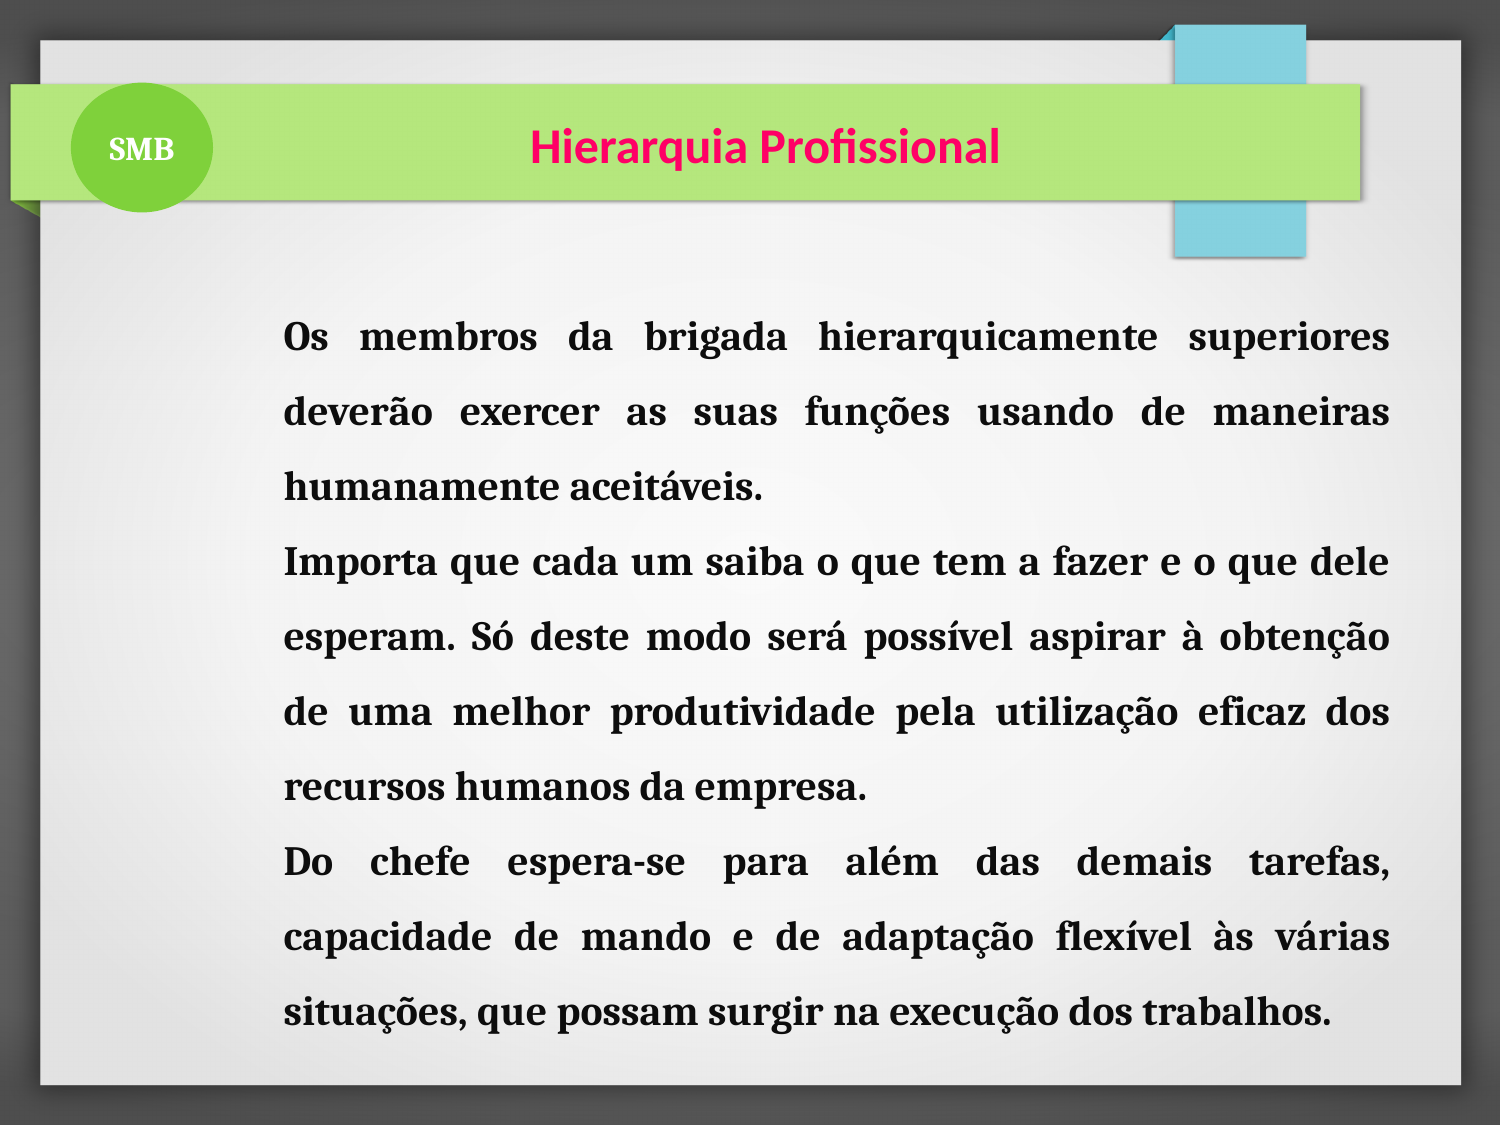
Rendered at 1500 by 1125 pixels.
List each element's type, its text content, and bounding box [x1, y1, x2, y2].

text_box Hierarquia Profissional [233, 106, 1300, 182]
picture [0, 0, 1500, 1125]
text_box Os membros da brigada hierarquicamente superiores deverão exercer as suas funções usando de maneiras humanamente aceitáveis. Importa que cada um saiba o que tem a fazer e o que dele esperam. Só deste modo será possível aspirar à obtenção de uma melhor produtividade pela utilização eficaz dos recursos humanos da empresa. Do chefe espera-se para além das demais tarefas, capacidade de mando e de adaptação flexível às várias situações, que possam surgir na execução dos trabalhos. [268, 275, 1406, 1041]
text_box SMB [70, 82, 214, 213]
